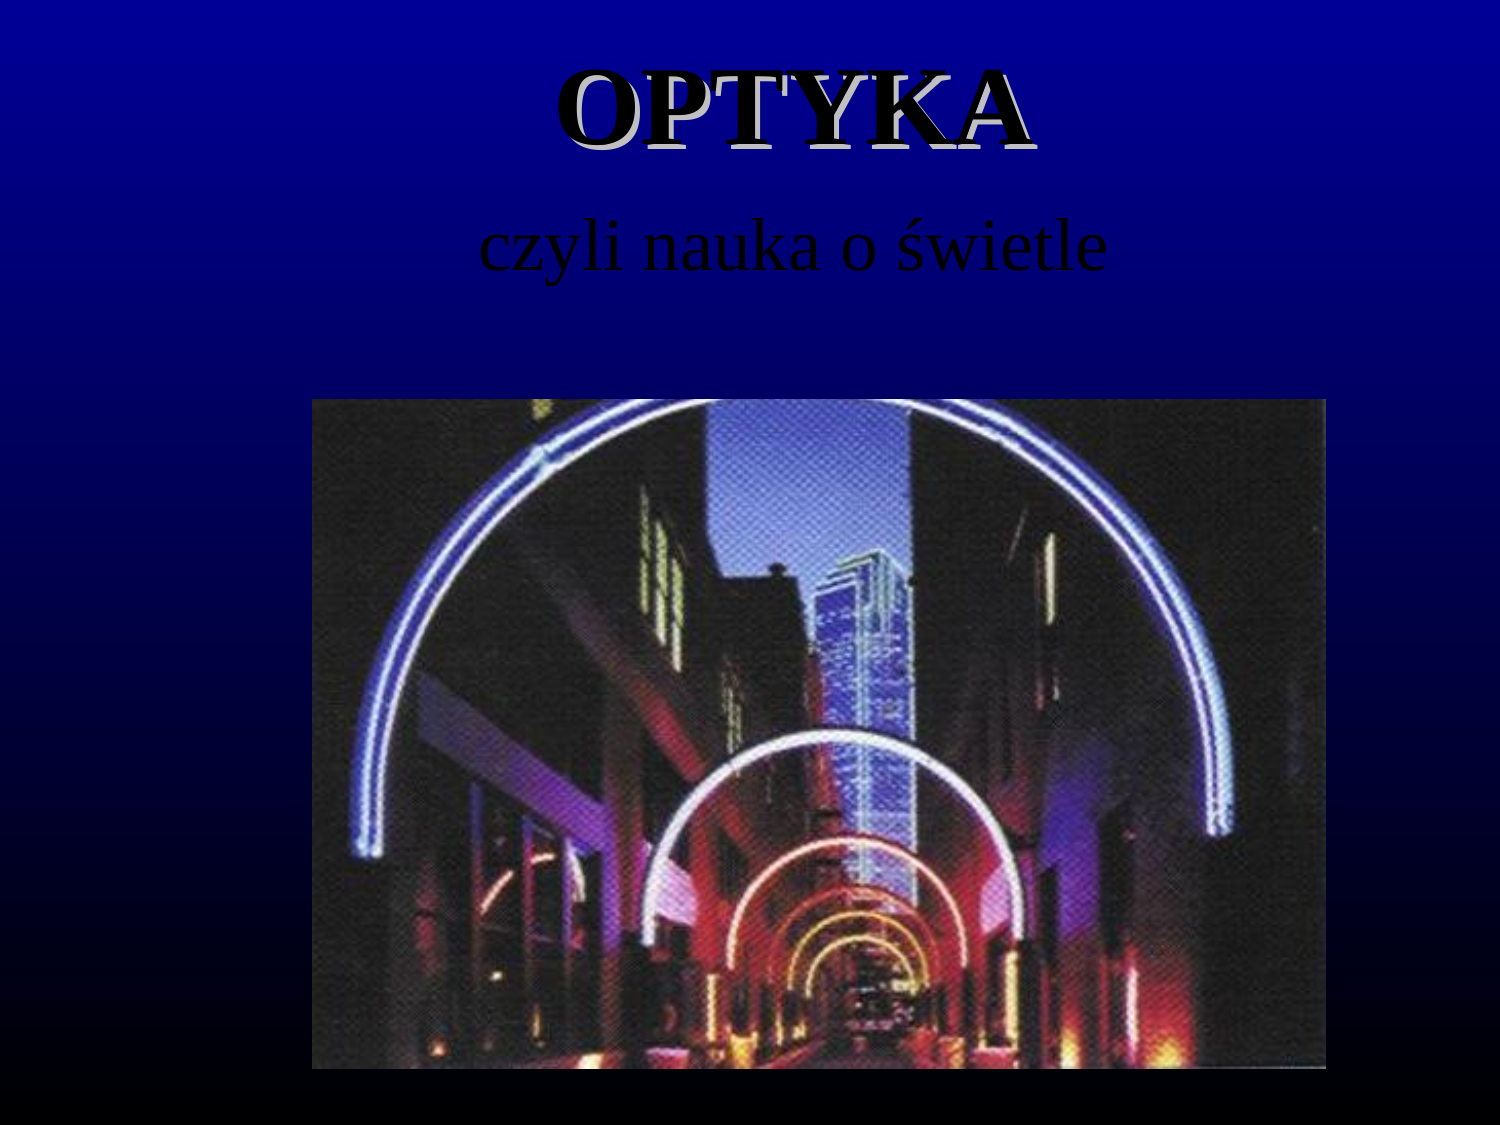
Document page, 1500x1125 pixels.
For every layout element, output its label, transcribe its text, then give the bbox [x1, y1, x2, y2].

text_box OPTYKA [187, 37, 1401, 163]
text_box czyli nauka o świetle [187, 187, 1401, 288]
picture [312, 399, 1326, 1069]
